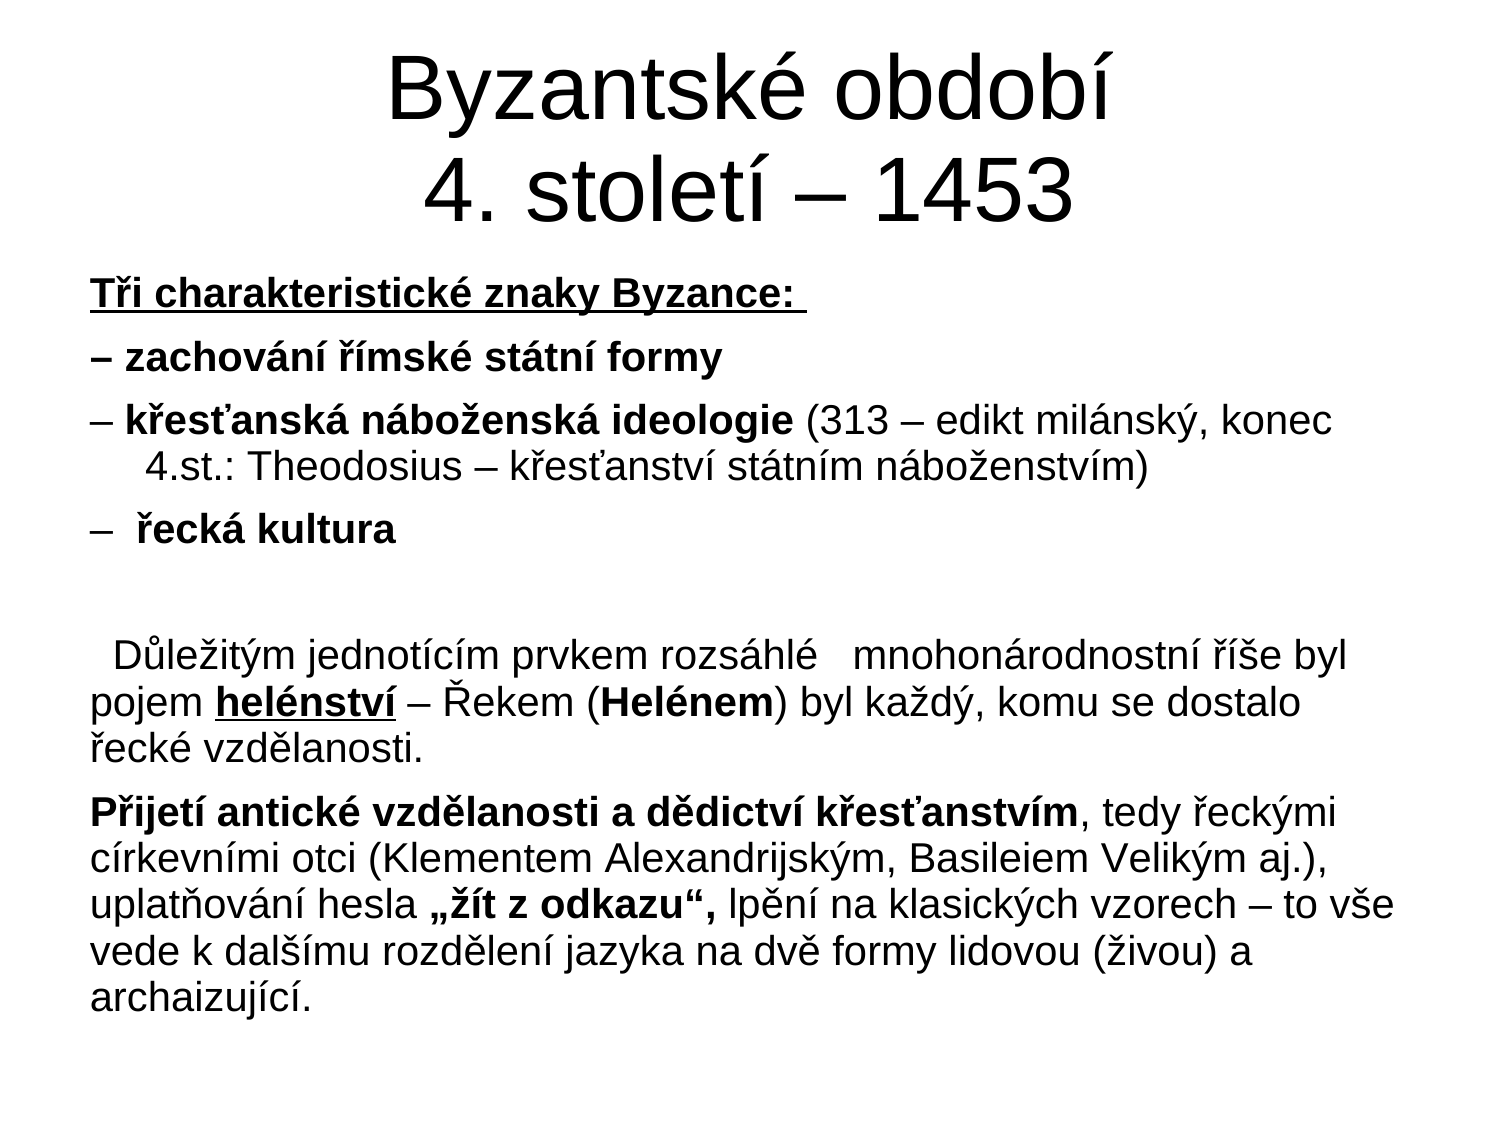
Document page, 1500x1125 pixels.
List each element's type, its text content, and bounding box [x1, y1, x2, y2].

title Byzantské období 4. století – 1453 [75, 20, 1426, 257]
list Tři charakteristické znaky Byzance: – zachování římské státní formy – křesťanská náboženská ideologie (313 – edikt milánský, konec 4.st.: Theodosius – křesťanství státním náboženstvím) – řecká kultura Důležitým jednotícím prvkem rozsáhlé mnohonárodnostní říše byl pojem helénství – Řekem (Helénem) byl každý, komu se dostalo řecké vzdělanosti. Přijetí antické vzdělanosti a dědictví křesťanstvím, tedy řeckými církevními otci (Klementem Alexandrijským, Basileiem Velikým aj.), uplatňování hesla „žít z odkazu“, lpění na klasických vzorech – to vše vede k dalšímu rozdělení jazyka na dvě formy lidovou (živou) a archaizující. [75, 262, 1426, 1079]
